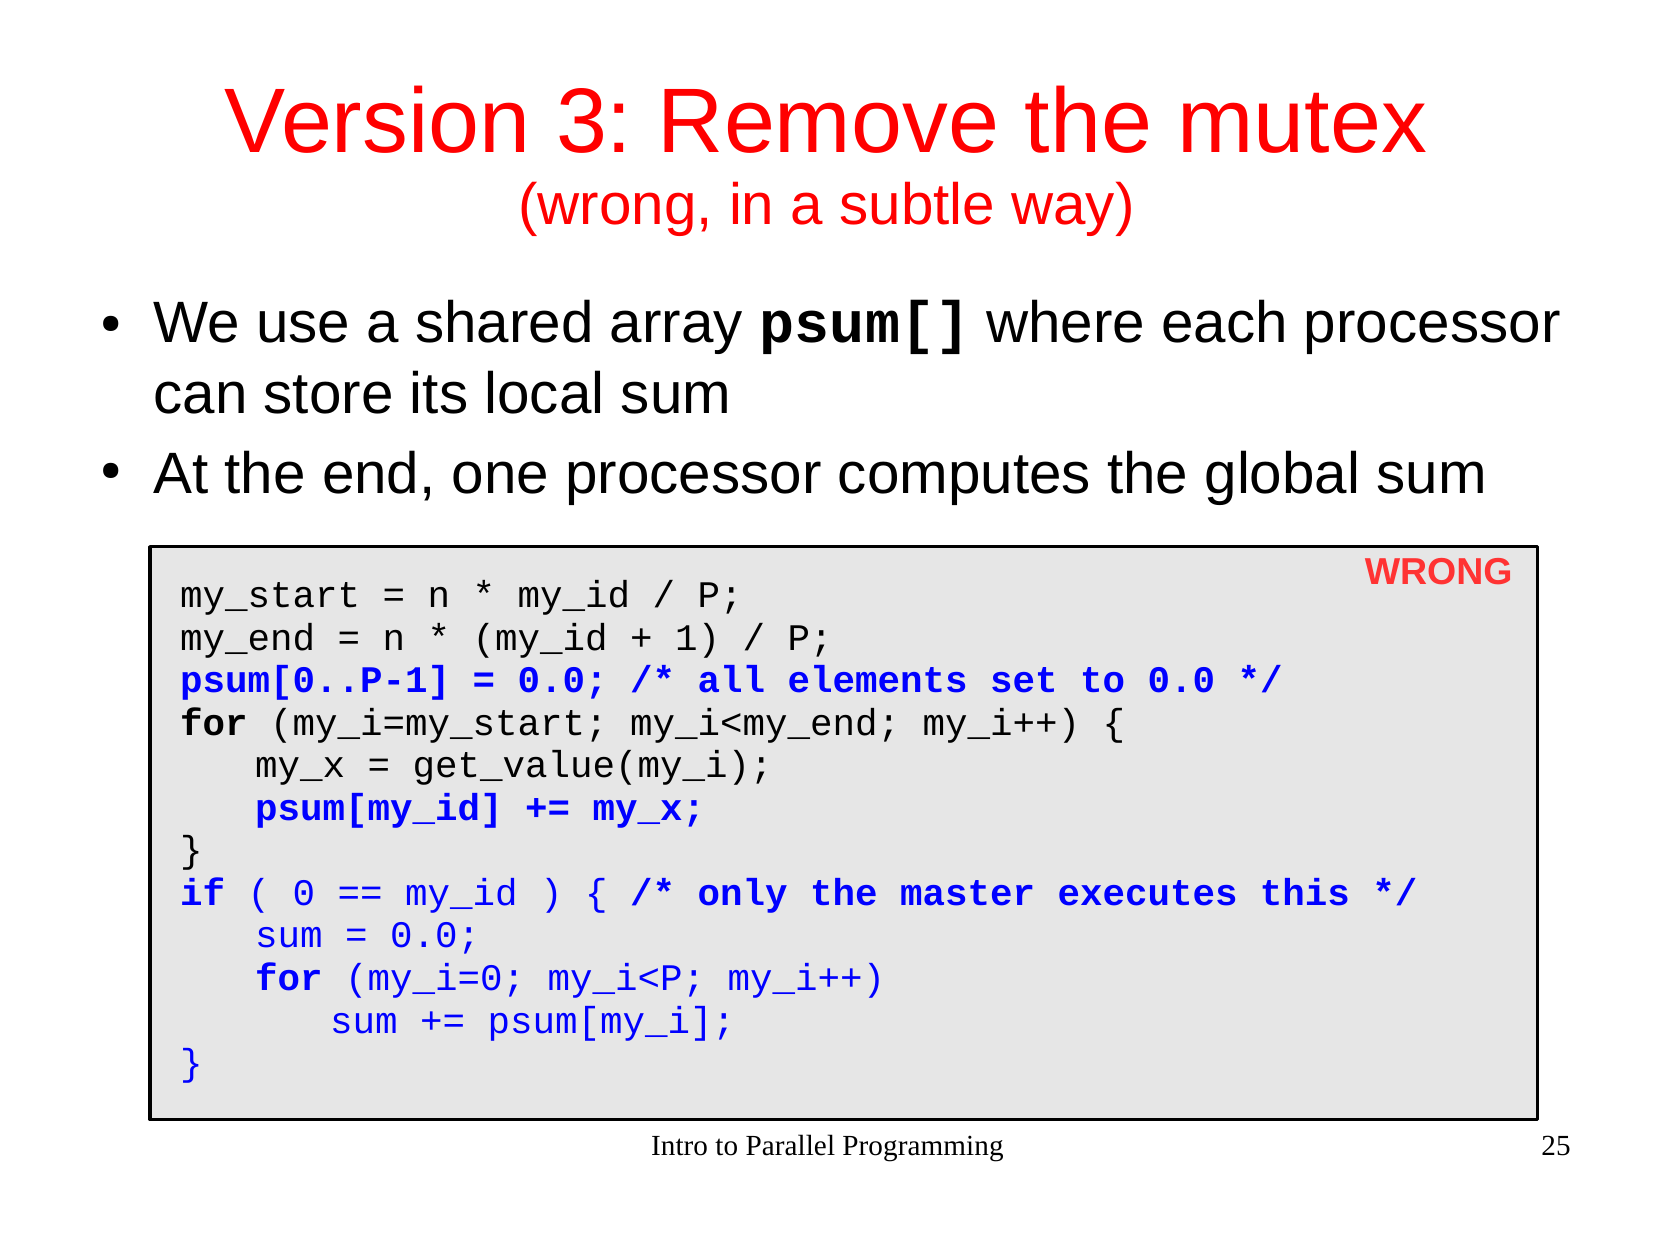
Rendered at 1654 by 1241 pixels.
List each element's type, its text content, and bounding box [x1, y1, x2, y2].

title Version 3: Remove the mutex (wrong, in a subtle way) [82, 49, 1571, 257]
list We use a shared array psum[] where each processor can store its local sum At the end, one processor computes the global sum [82, 290, 1571, 1109]
text_box my_start = n * my_id / P; my_end = n * (my_id + 1) / P; psum[0..P-1] = 0.0; /* all elements set to 0.0 */ for (my_i=my_start; my_i<my_end; my_i++) { my_x = get_value(my_i); psum[my_id] += my_x; } if ( 0 == my_id ) { /* only the master executes this */ sum = 0.0; for (my_i=0; my_i<P; my_i++) sum += psum[my_i]; } [150, 546, 1538, 1120]
text_box WRONG [1350, 543, 1536, 601]
